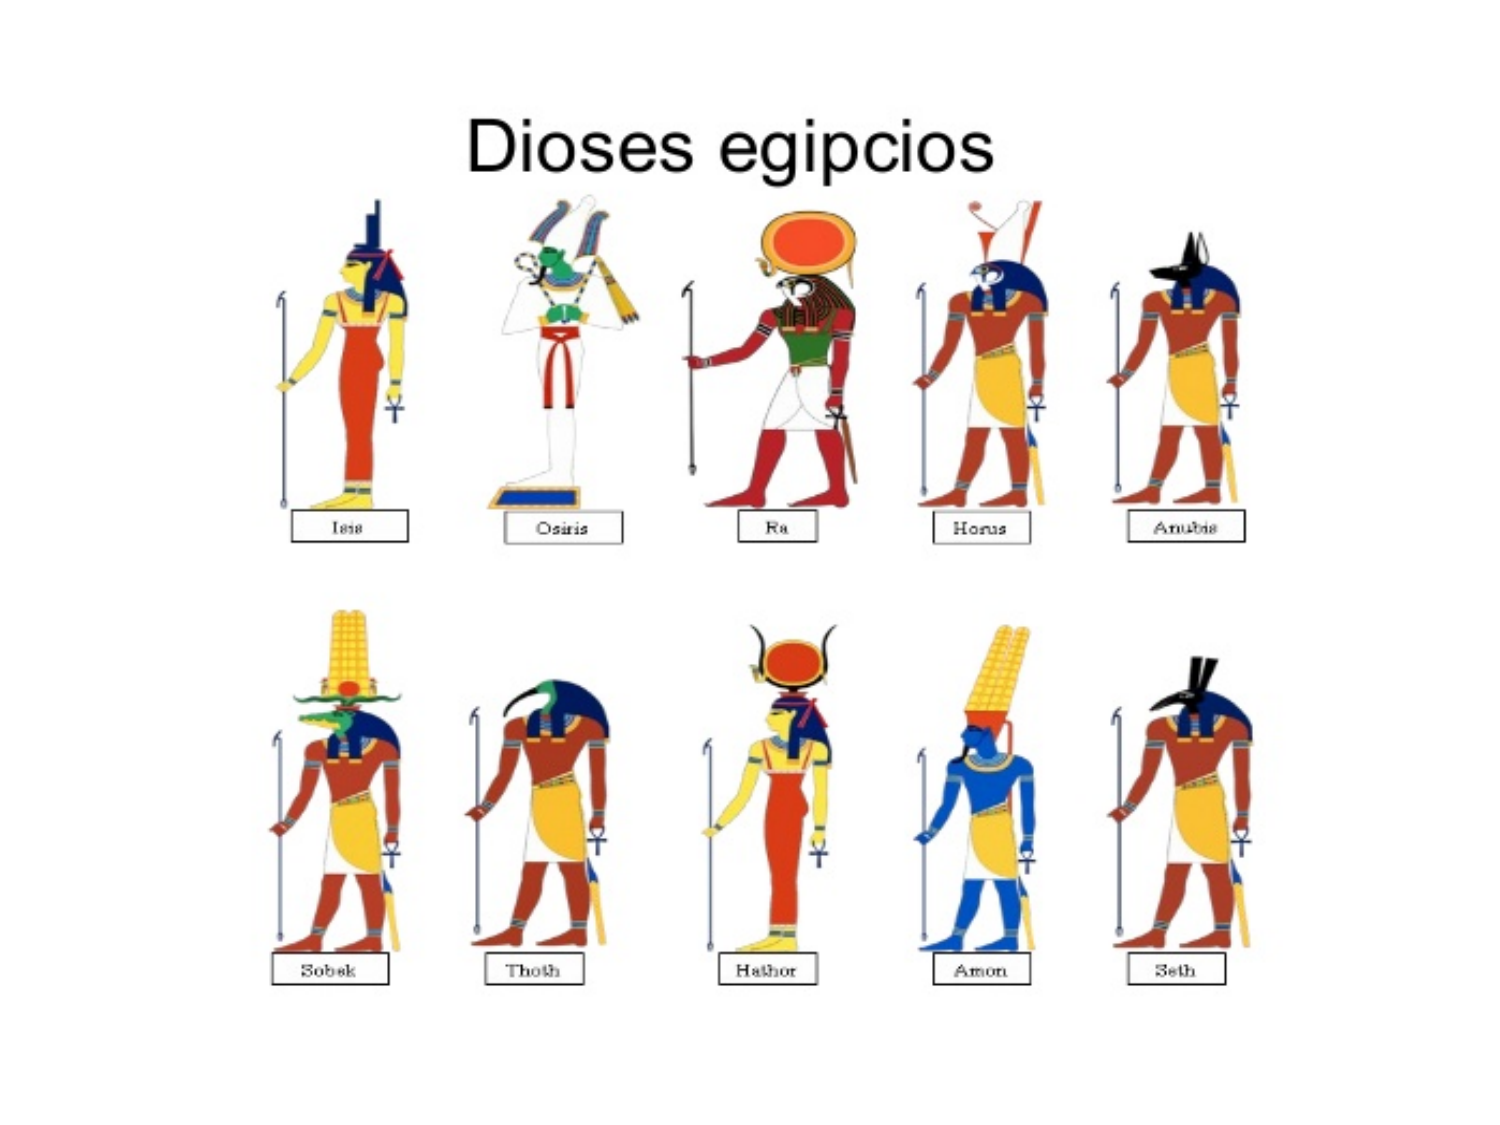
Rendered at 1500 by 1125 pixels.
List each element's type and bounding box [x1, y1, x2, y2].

picture [47, 23, 1416, 1028]
